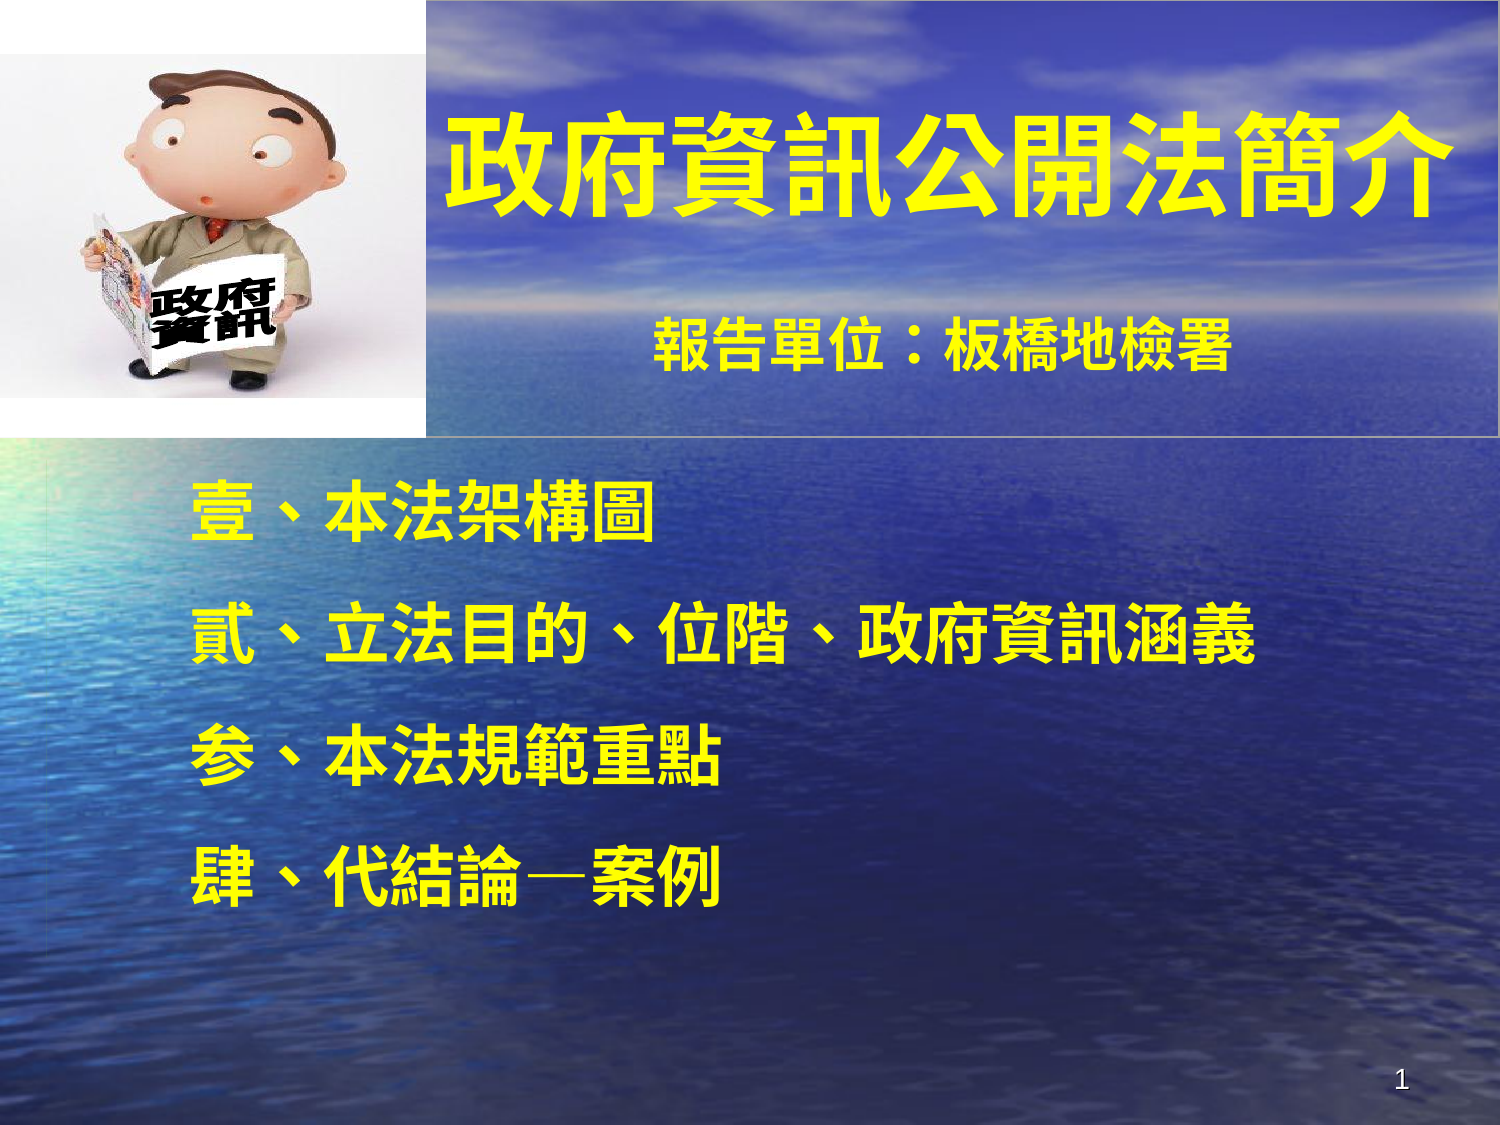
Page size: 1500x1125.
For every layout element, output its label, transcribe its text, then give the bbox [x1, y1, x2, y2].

picture [0, 0, 1500, 1125]
text_box 政府 資訊 [150, 286, 212, 318]
text_box <number> [1074, 1024, 1426, 1103]
text_box 壹、本法架構圖 貳、立法目的、位階、政府資訊涵義 参、本法規範重點 肆、代結論—案例 [174, 462, 1463, 923]
text_box 政府資訊公開法簡介 [425, 87, 1476, 238]
text_box 政府 資訊 [214, 278, 275, 311]
text_box 政府 資訊 [151, 316, 210, 349]
text_box 政府 資訊 [215, 307, 276, 341]
text_box 報告單位：板橋地檢署 [637, 299, 1500, 386]
